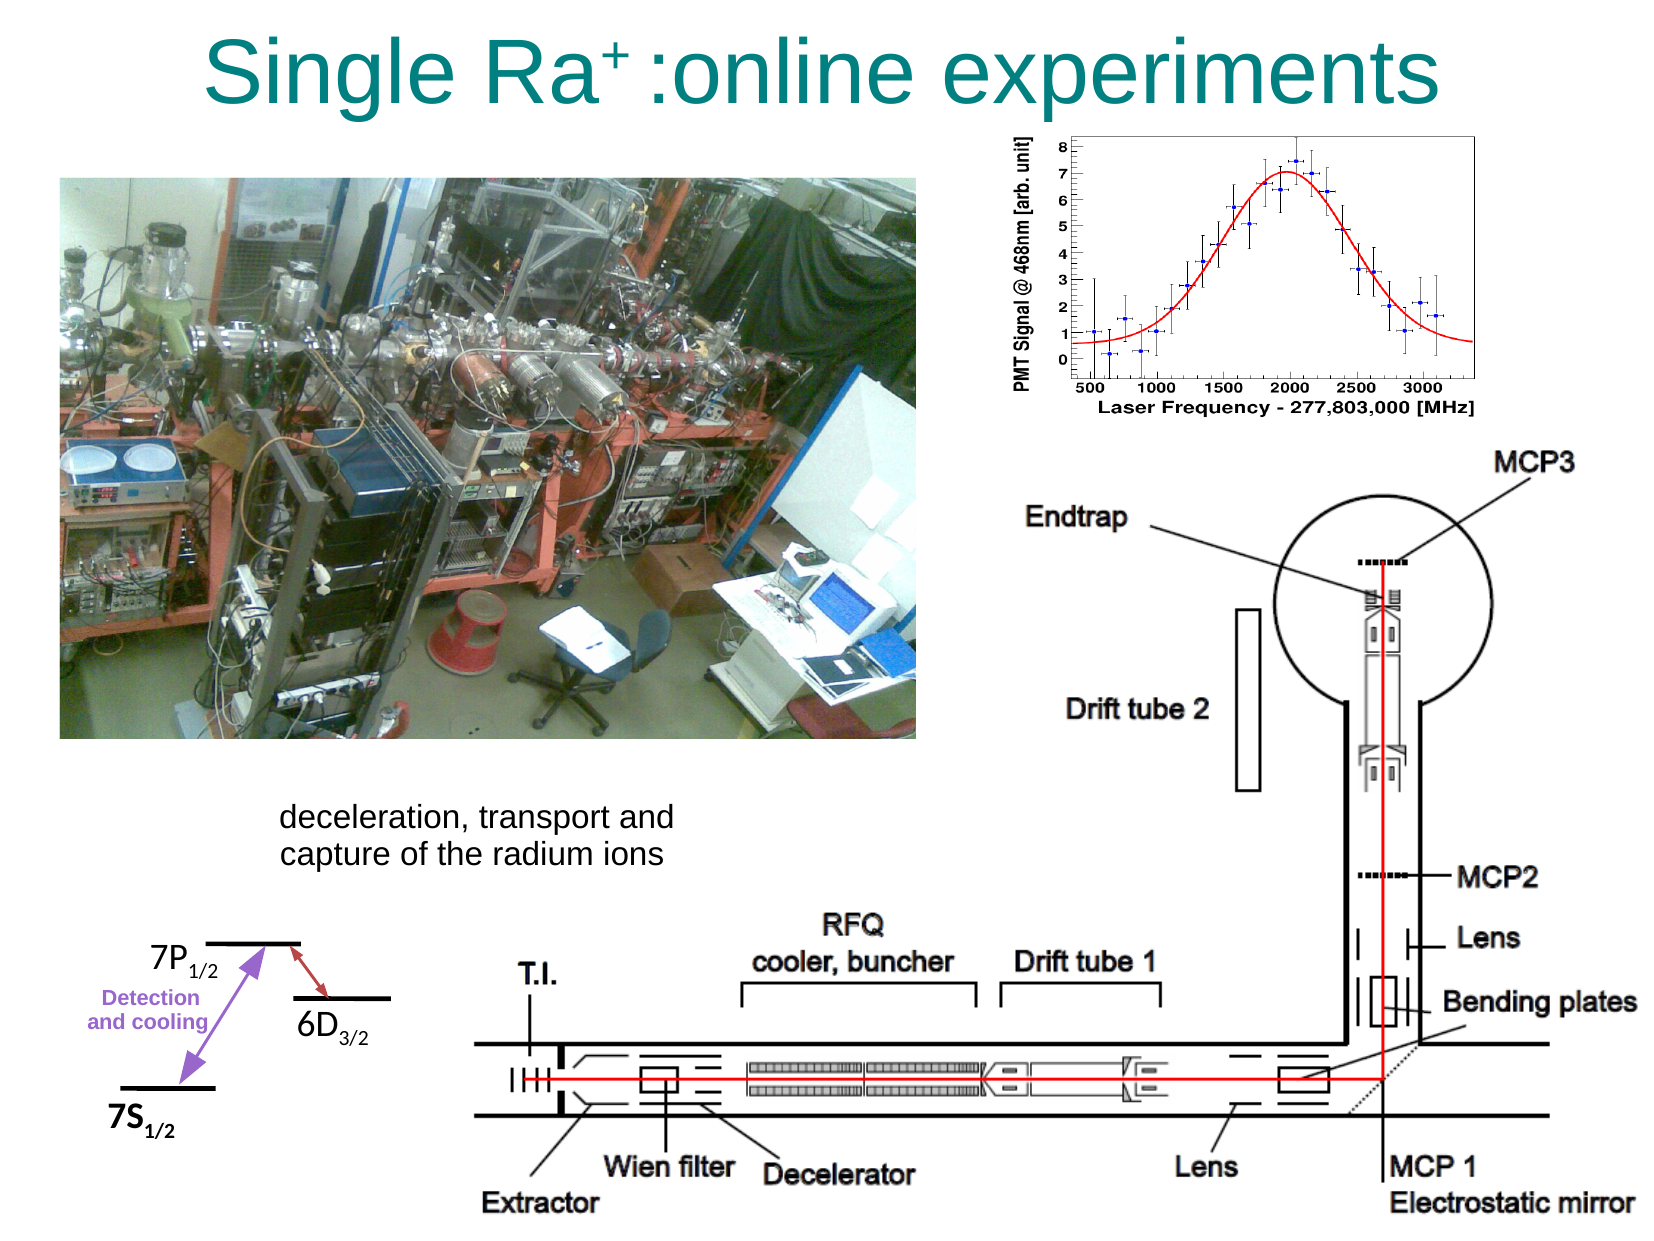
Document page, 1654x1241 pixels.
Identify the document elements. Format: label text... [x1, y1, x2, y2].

text_box 6D3/2 [281, 990, 398, 1058]
text_box deceleration, transport and capture of the radium ions [215, 791, 739, 881]
picture [59, 123, 1648, 1223]
text_box Detection and cooling [64, 978, 238, 1051]
title Single Ra+ :online experiments [5, 0, 1654, 154]
text_box 7P1/2 [134, 922, 234, 978]
text_box 7S1/2 [92, 1082, 196, 1151]
